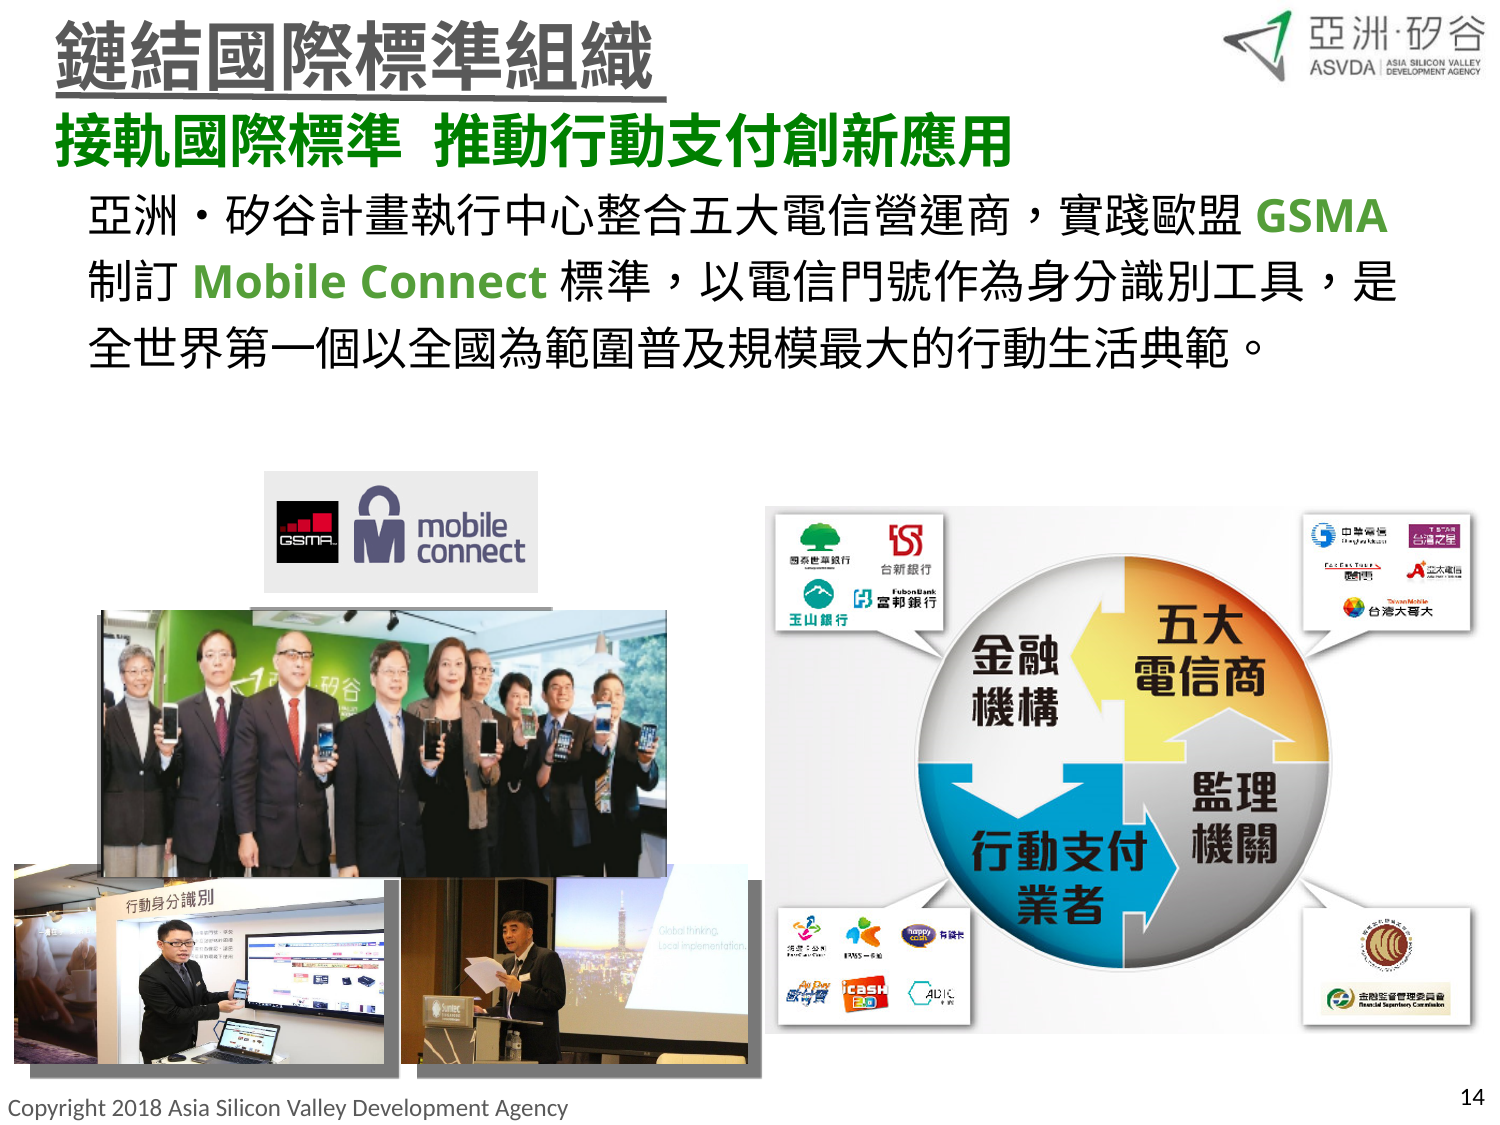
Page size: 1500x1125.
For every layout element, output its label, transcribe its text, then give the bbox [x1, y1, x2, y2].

picture [1213, 0, 1500, 98]
picture [14, 610, 748, 1064]
picture [765, 506, 1485, 1034]
text_box 鏈結國際標準組織 接軌國際標準 推動行動支付創新應用 [39, 16, 1249, 183]
picture [263, 470, 539, 593]
text_box 亞洲‧矽谷計畫執行中心整合五大電信營運商，實踐歐盟GSMA制訂Mobile Connect標準，以電信門號作為身分識別工具，是全世界第一個以全國為範圍普及規模最大的行動生活典範。 [72, 167, 1414, 383]
slide_number <編號> [1162, 1065, 1500, 1125]
